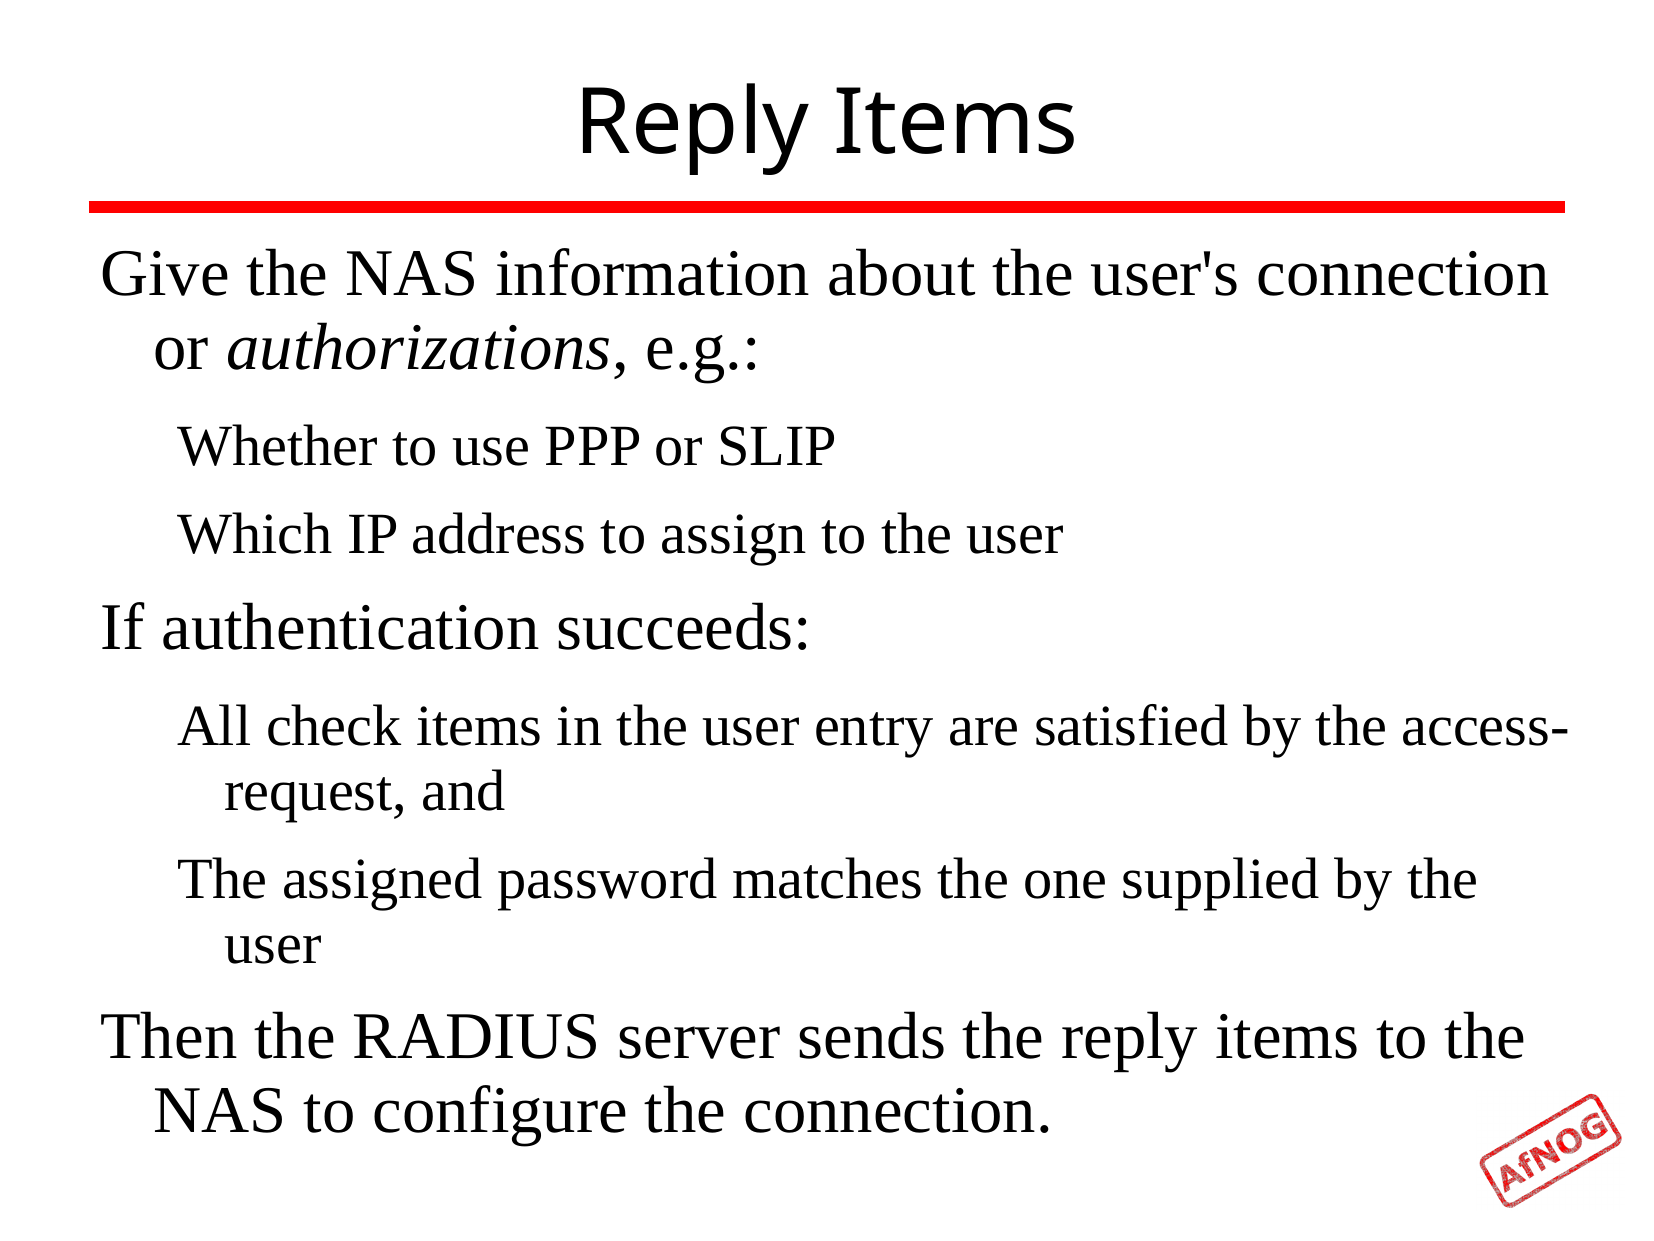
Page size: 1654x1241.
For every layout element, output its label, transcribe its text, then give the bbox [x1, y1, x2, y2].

title Reply Items [88, 29, 1565, 207]
list Give the NAS information about the user's connection or authorizations, e.g.: Whether to use PPP or SLIP Which IP address to assign to the user If authentication succeeds: All check items in the user entry are satisfied by the access-request, and The assigned password matches the one supplied by the user Then the RADIUS server sends the reply items to the NAS to configure the connection. [82, 236, 1571, 1148]
picture [1476, 1090, 1625, 1211]
